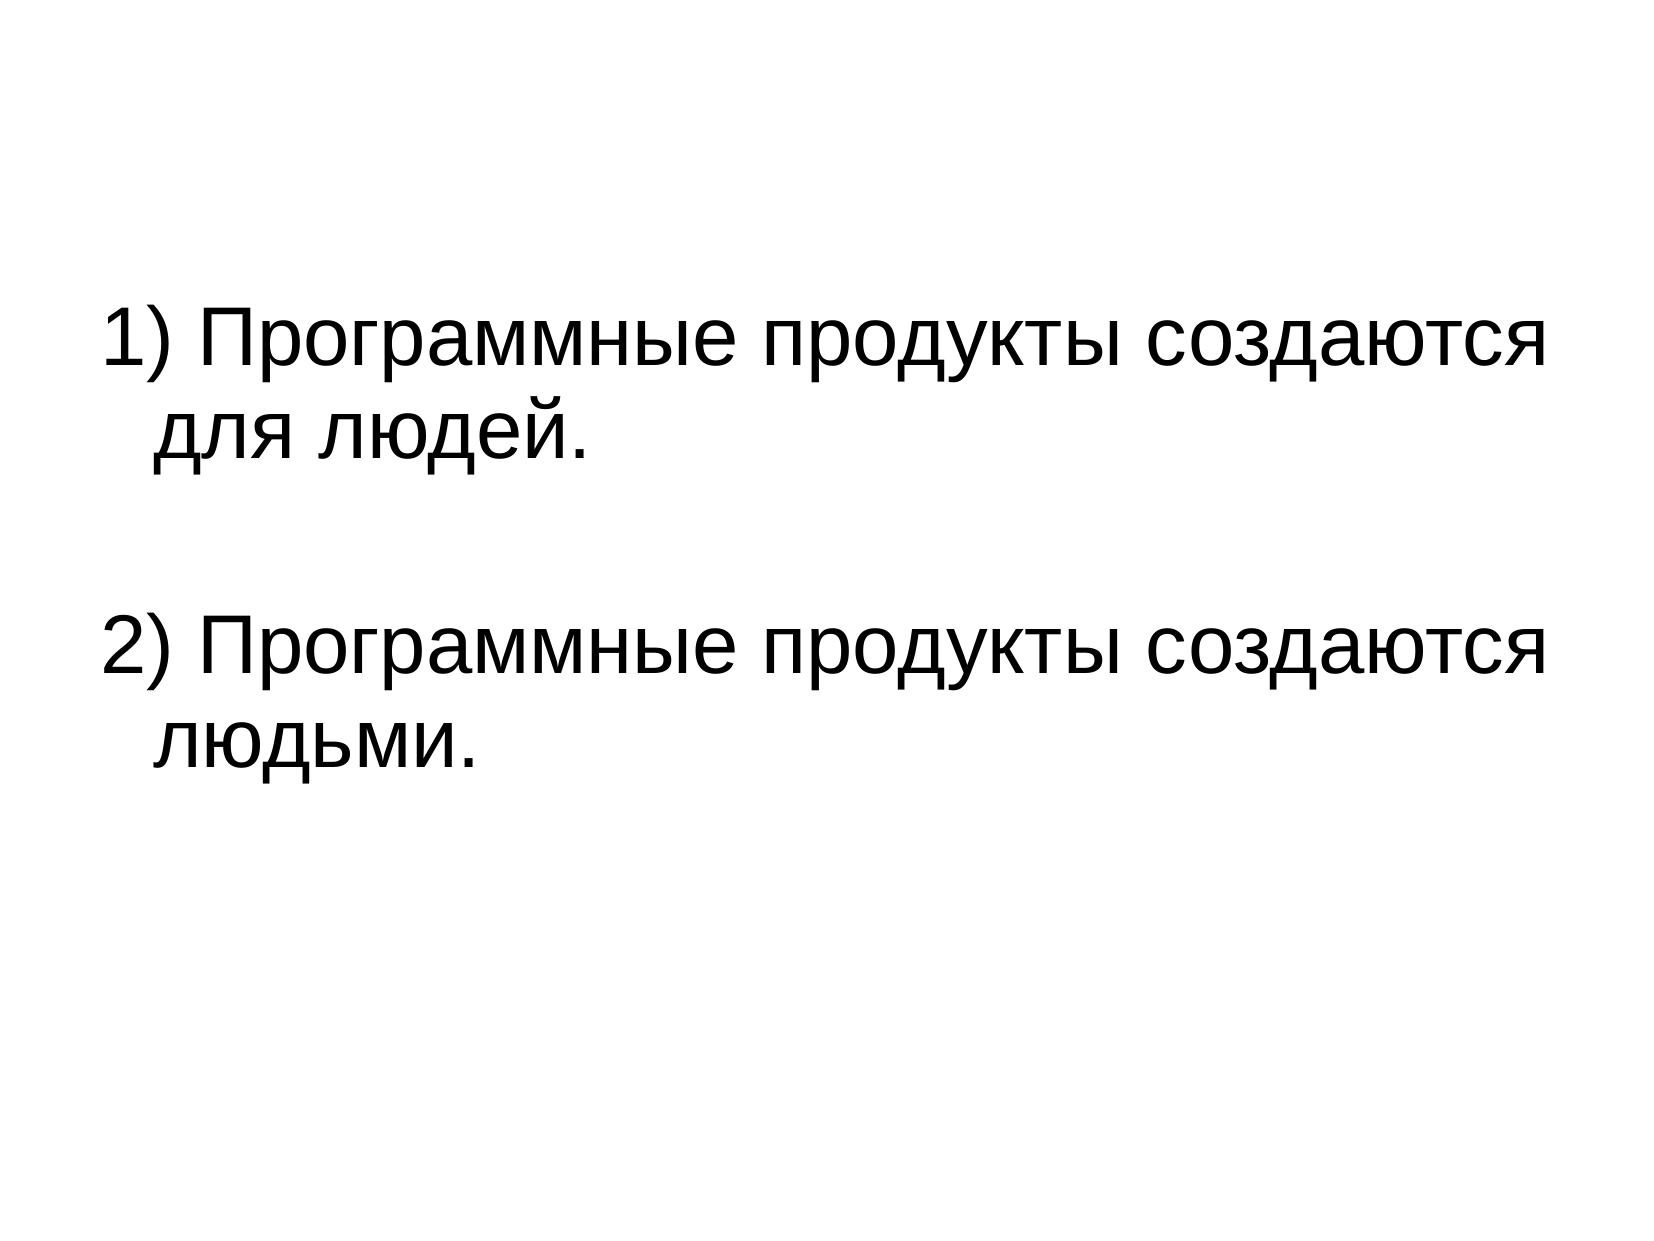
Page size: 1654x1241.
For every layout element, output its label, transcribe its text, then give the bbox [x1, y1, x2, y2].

list Программные продукты создаются для людей. Программные продукты создаются людьми. [82, 290, 1571, 1010]
